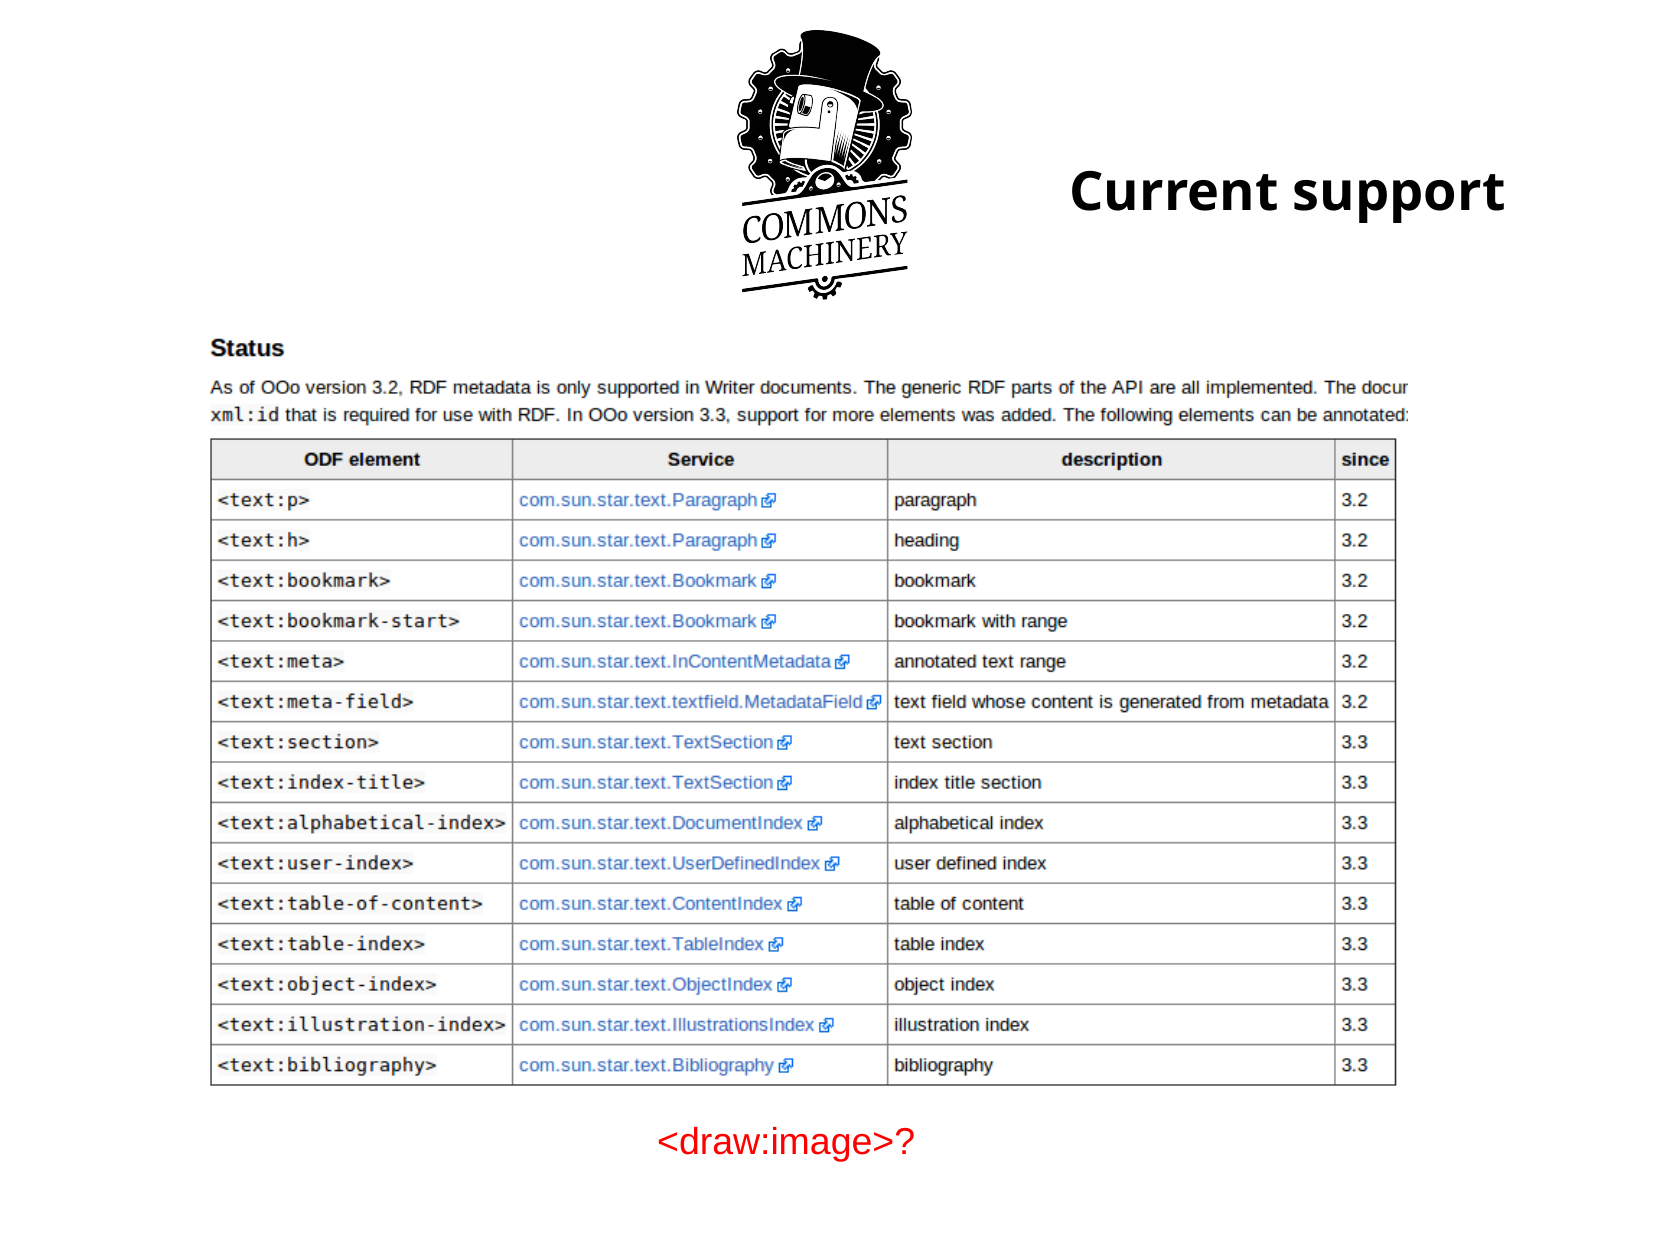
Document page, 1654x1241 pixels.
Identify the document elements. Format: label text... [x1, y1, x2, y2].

title Current support [1019, 109, 1556, 271]
text_box <draw:image>? [642, 1113, 931, 1171]
picture [737, 30, 912, 300]
picture [199, 329, 1408, 1109]
